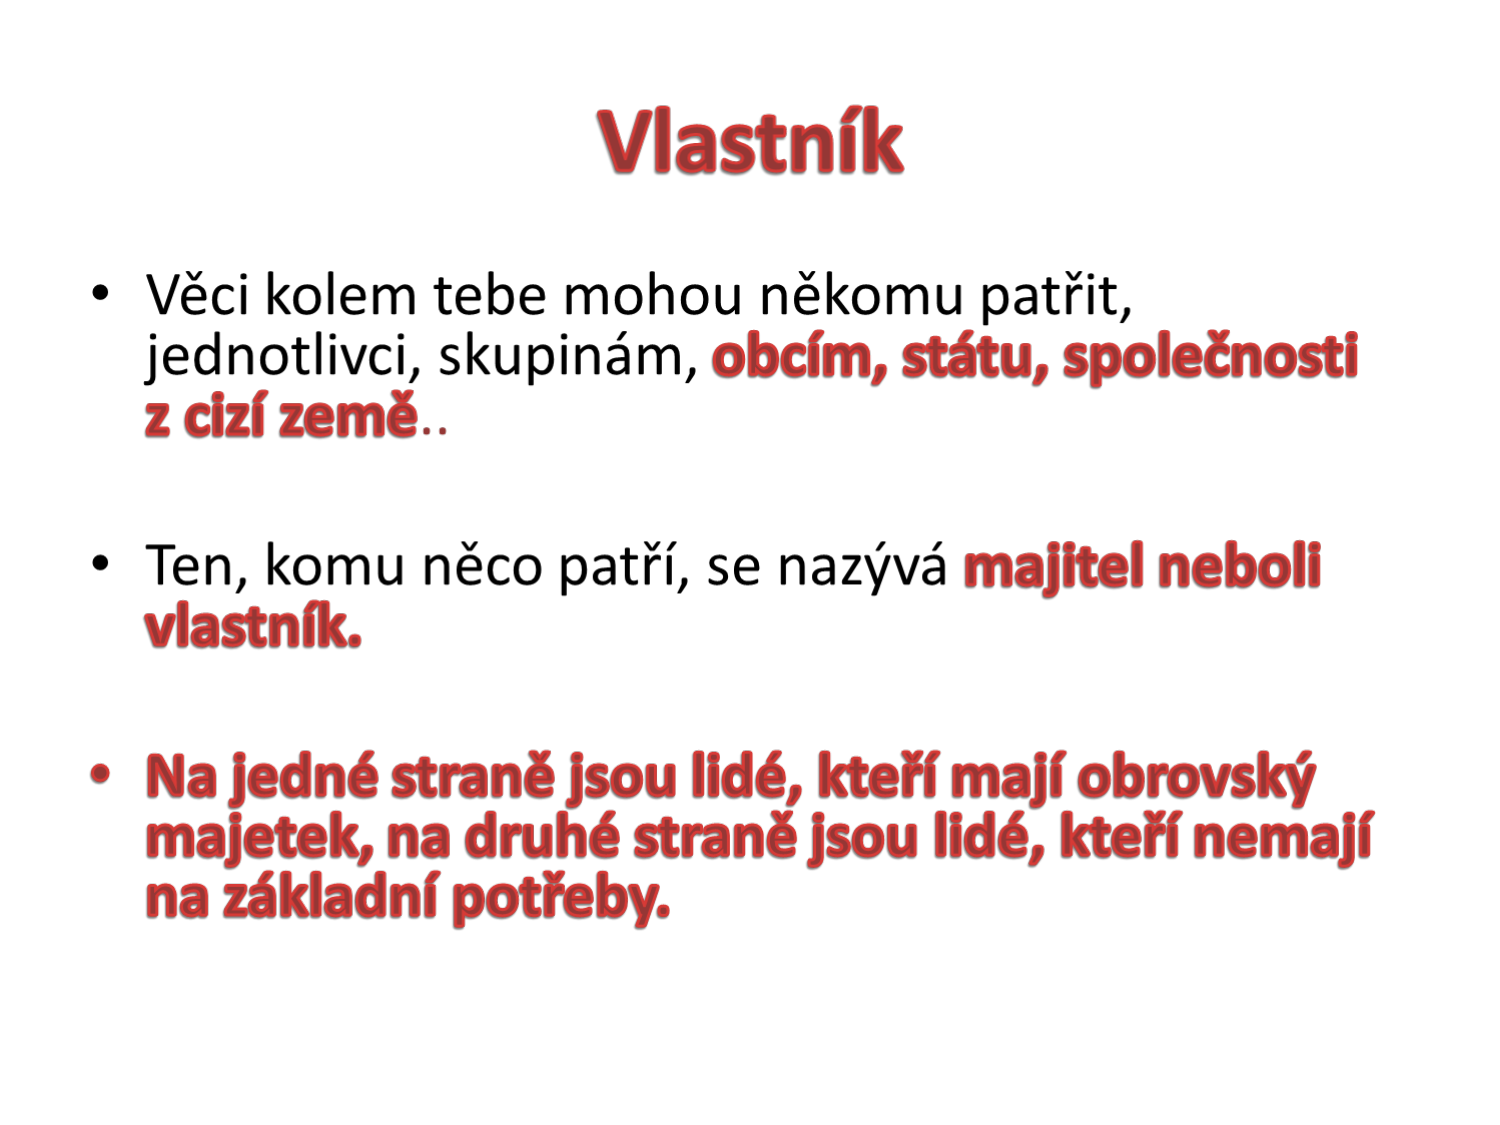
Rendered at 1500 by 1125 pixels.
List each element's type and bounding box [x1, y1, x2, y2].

picture [75, 44, 1426, 234]
picture [54, 236, 1426, 1005]
